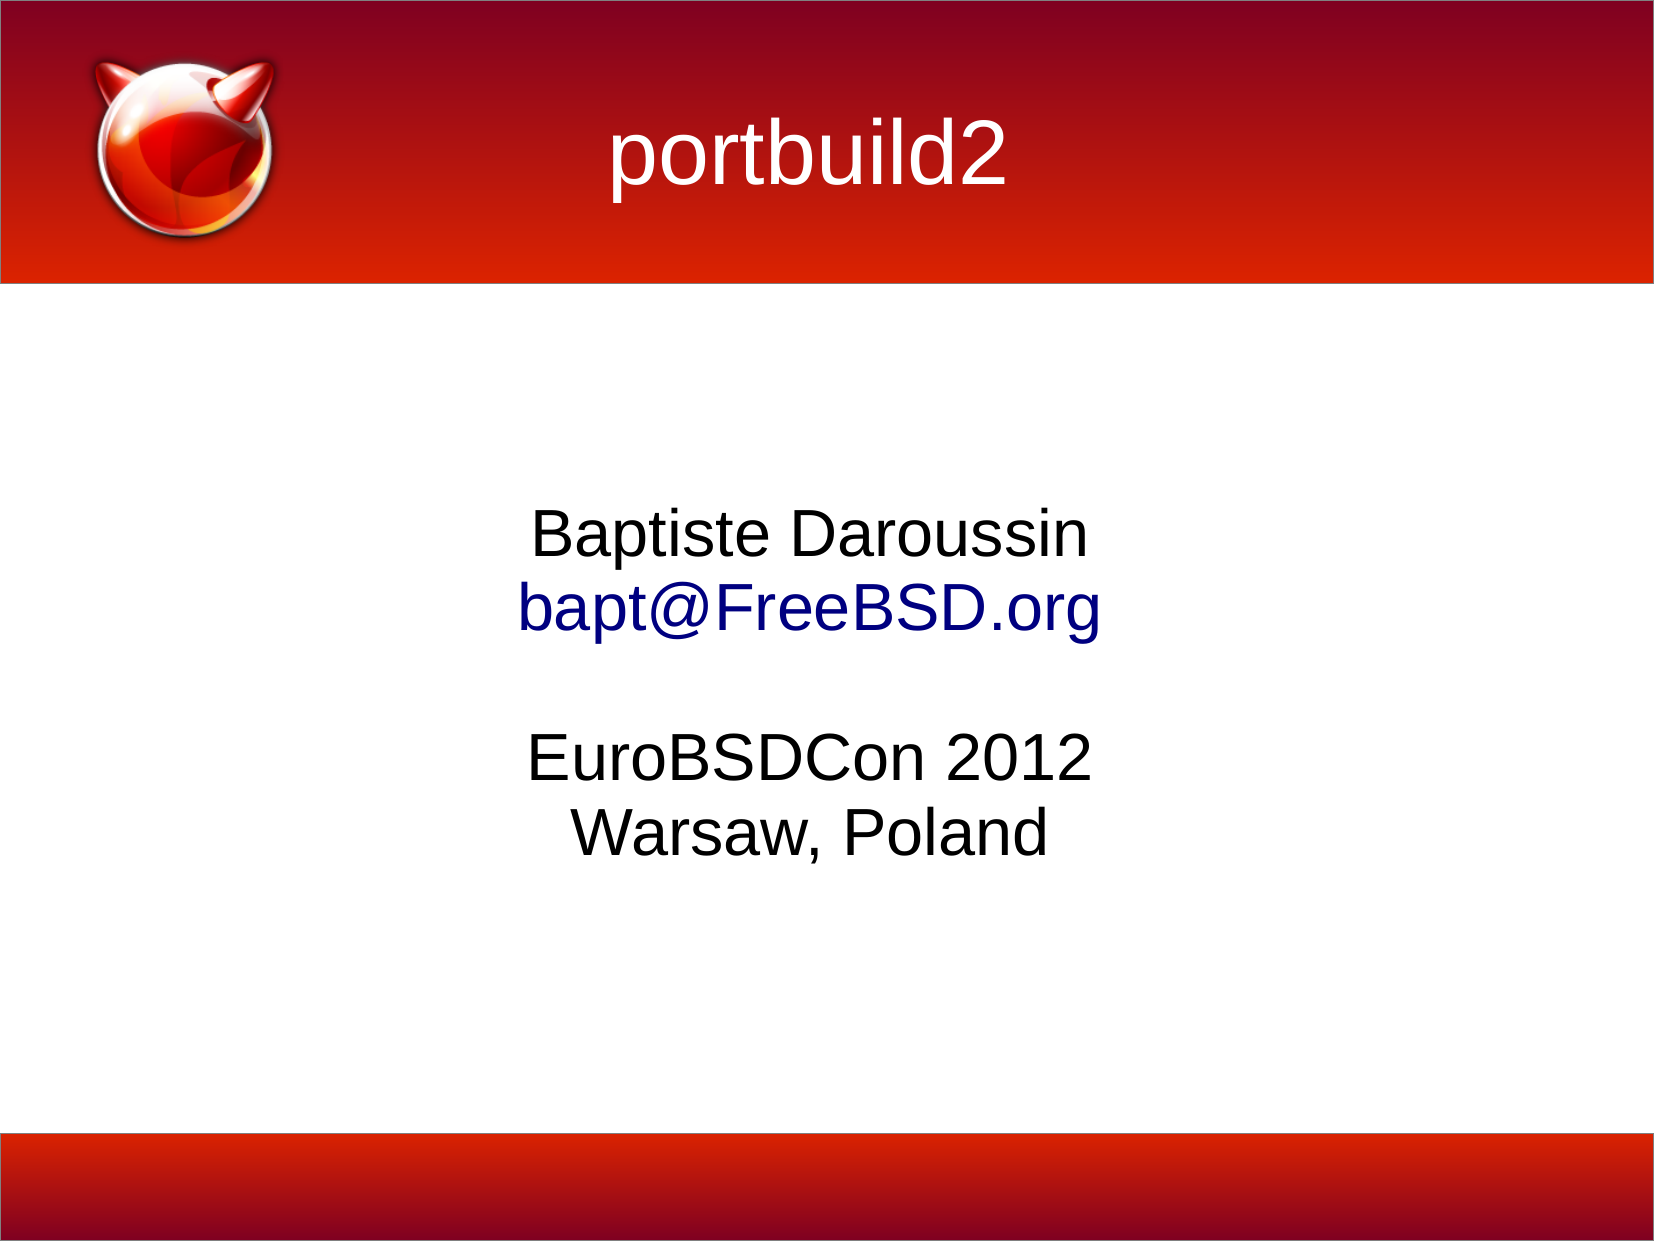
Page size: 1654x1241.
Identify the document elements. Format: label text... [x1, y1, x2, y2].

title portbuild2 [82, 49, 1536, 257]
subtitle Baptiste Daroussin bapt@FreeBSD.org EuroBSDCon 2012 Warsaw, Poland [82, 290, 1538, 1075]
